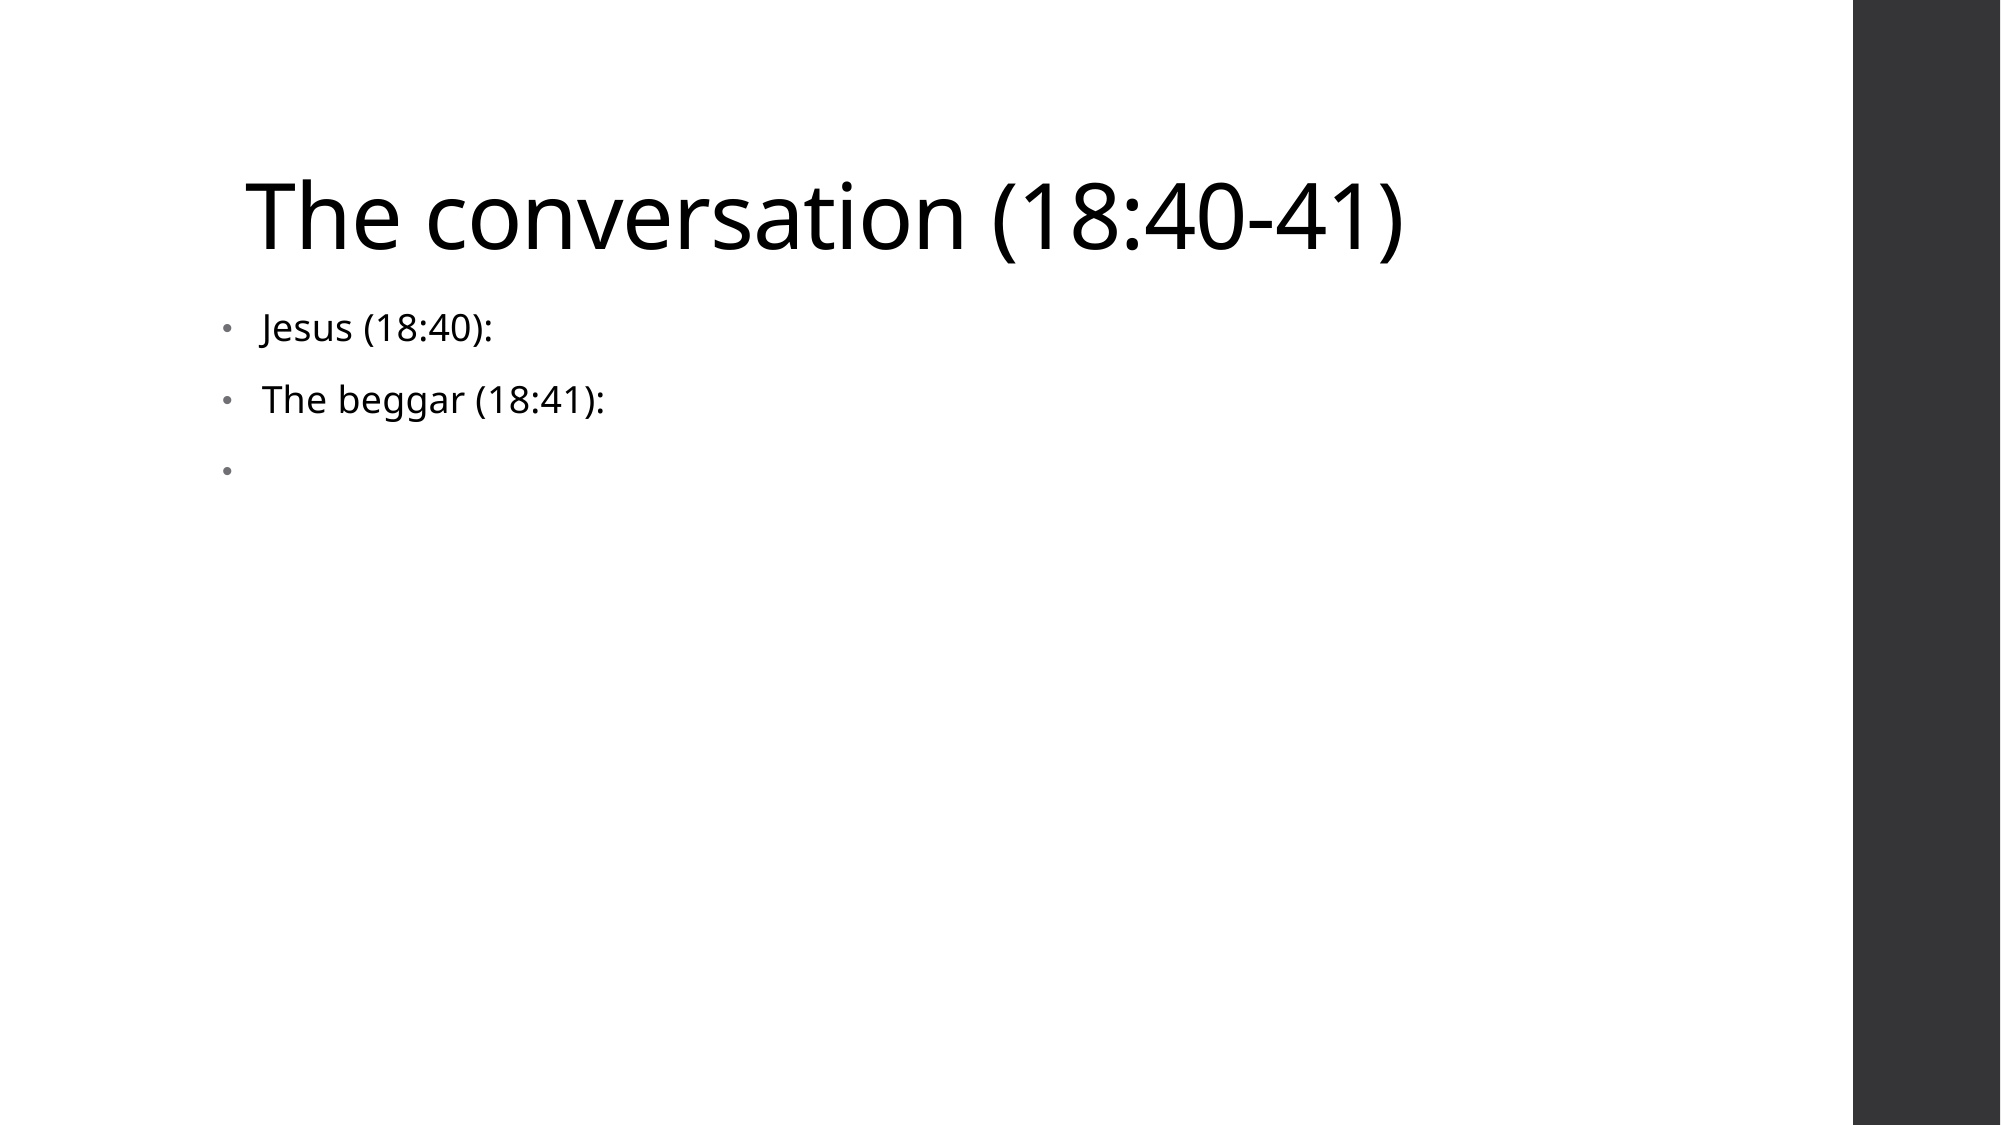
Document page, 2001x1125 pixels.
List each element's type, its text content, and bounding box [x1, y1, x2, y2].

title The conversation (18:40-41) [206, 60, 1797, 278]
list Jesus (18:40): The beggar (18:41): [206, 299, 1617, 1014]
